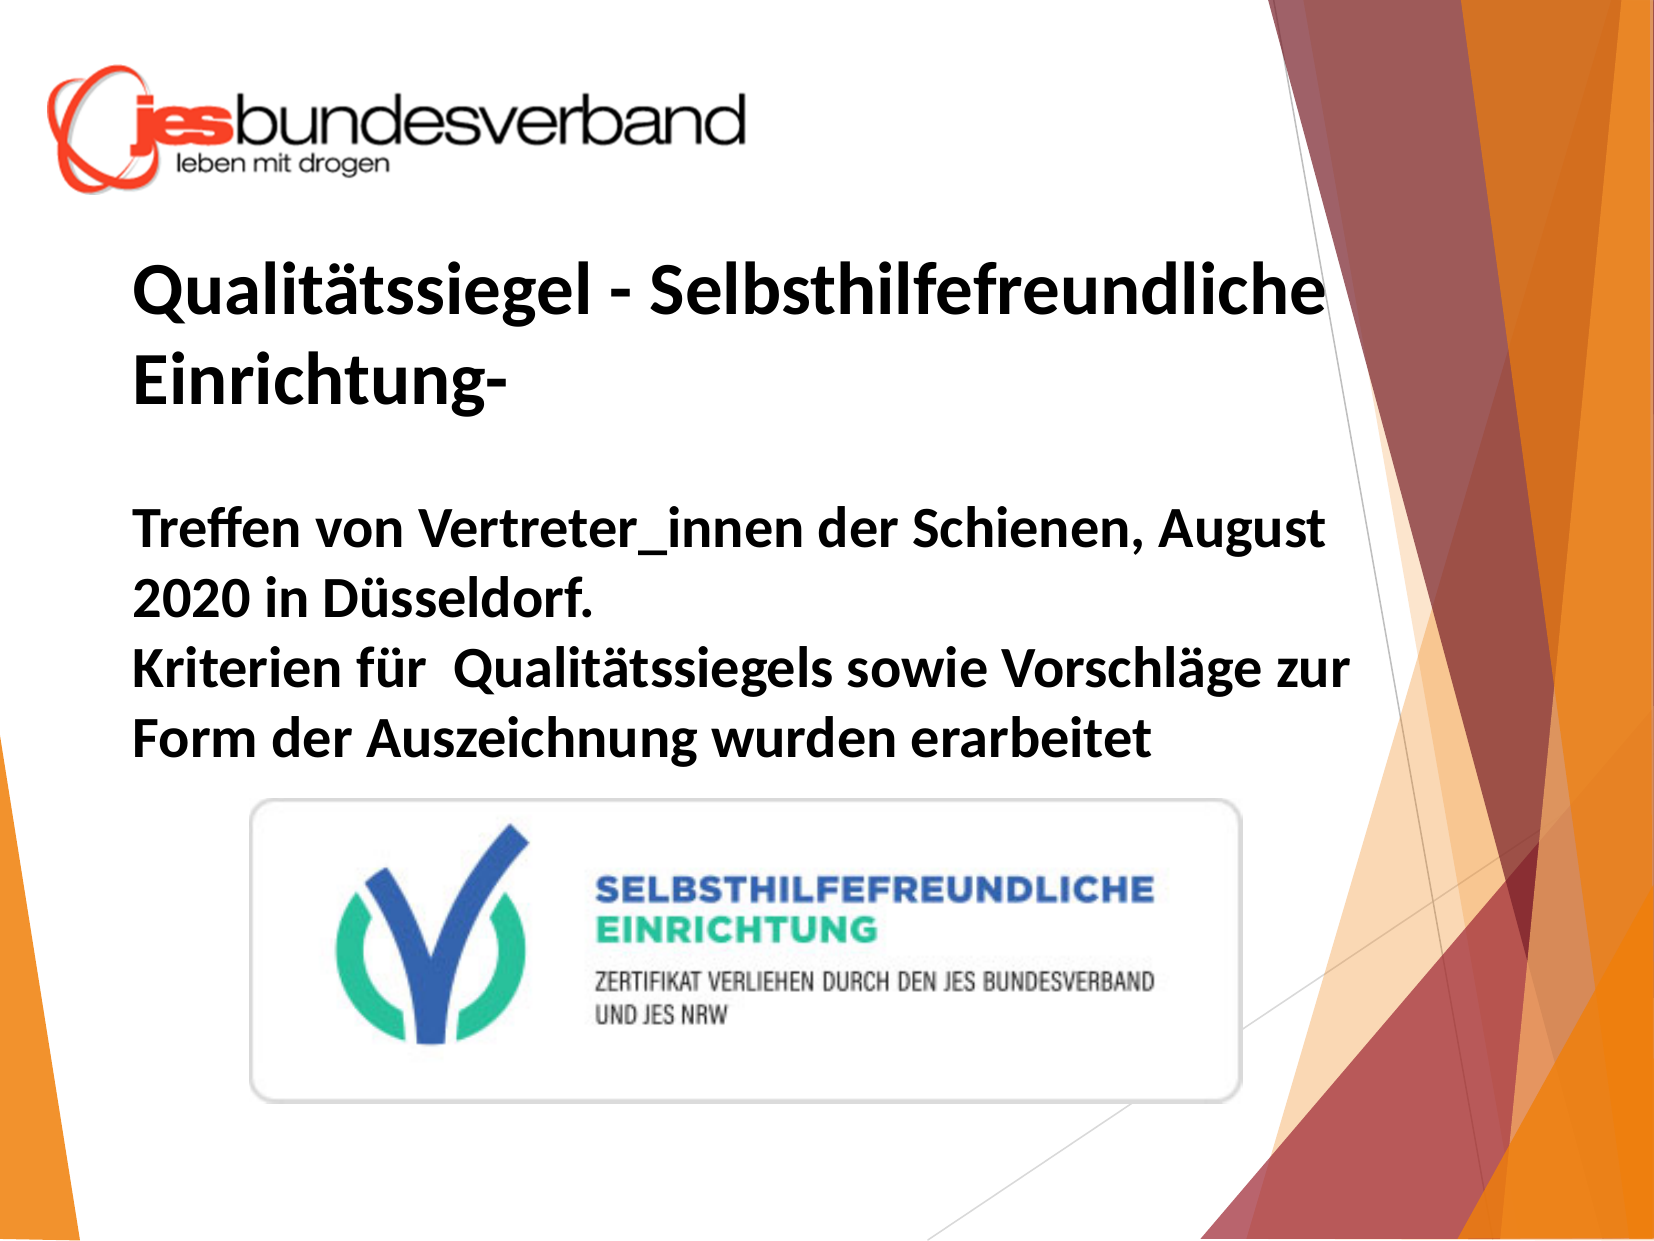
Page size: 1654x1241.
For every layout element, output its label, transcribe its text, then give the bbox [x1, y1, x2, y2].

text_box Qualitätssiegel - Selbsthilfefreundliche Einrichtung- Treffen von Vertreter_innen der Schienen, August 2020 in Düsseldorf. Kriterien für Qualitätssiegels sowie Vorschläge zur Form der Auszeichnung wurden erarbeitet [118, 231, 1442, 988]
picture [249, 798, 1243, 1104]
picture [47, 64, 747, 195]
